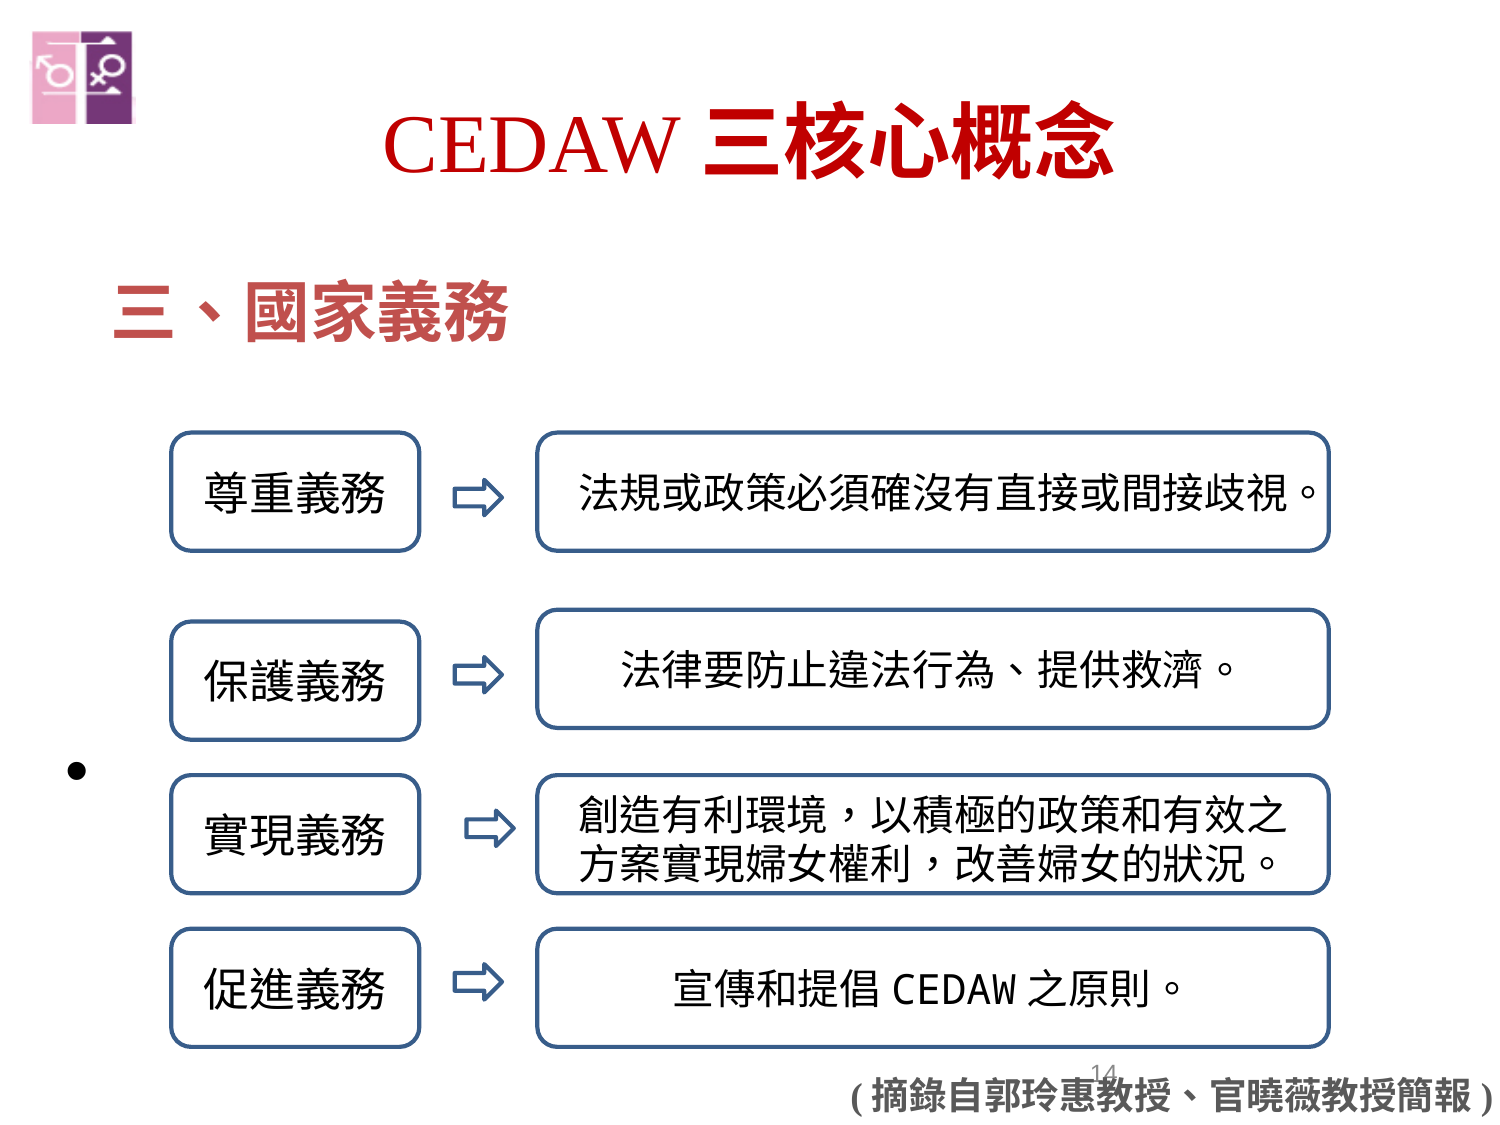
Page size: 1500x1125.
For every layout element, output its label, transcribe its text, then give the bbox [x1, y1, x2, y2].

text_box 創造有利環境，以積極的政策和有效之方案實現婦女權利，改善婦女的狀況。 [537, 775, 1329, 894]
text_box (摘錄自郭玲惠教授、官曉薇教授簡報) [821, 1044, 1500, 1125]
text_box 宣傳和提倡CEDAW之原則。 [537, 928, 1329, 1047]
text_box 法規或政策必須確沒有直接或間接歧視。 [537, 432, 1329, 551]
list 三、國家義務 [50, 262, 1471, 1051]
text_box 法律要防止違法行為、提供救濟。 [537, 609, 1329, 728]
text_box 尊重義務 [171, 432, 420, 551]
text_box 實現義務 [171, 775, 420, 894]
title CEDAW三核心概念 [75, 45, 1426, 233]
text_box 促進義務 [171, 928, 420, 1047]
text_box 保護義務 [171, 621, 420, 740]
